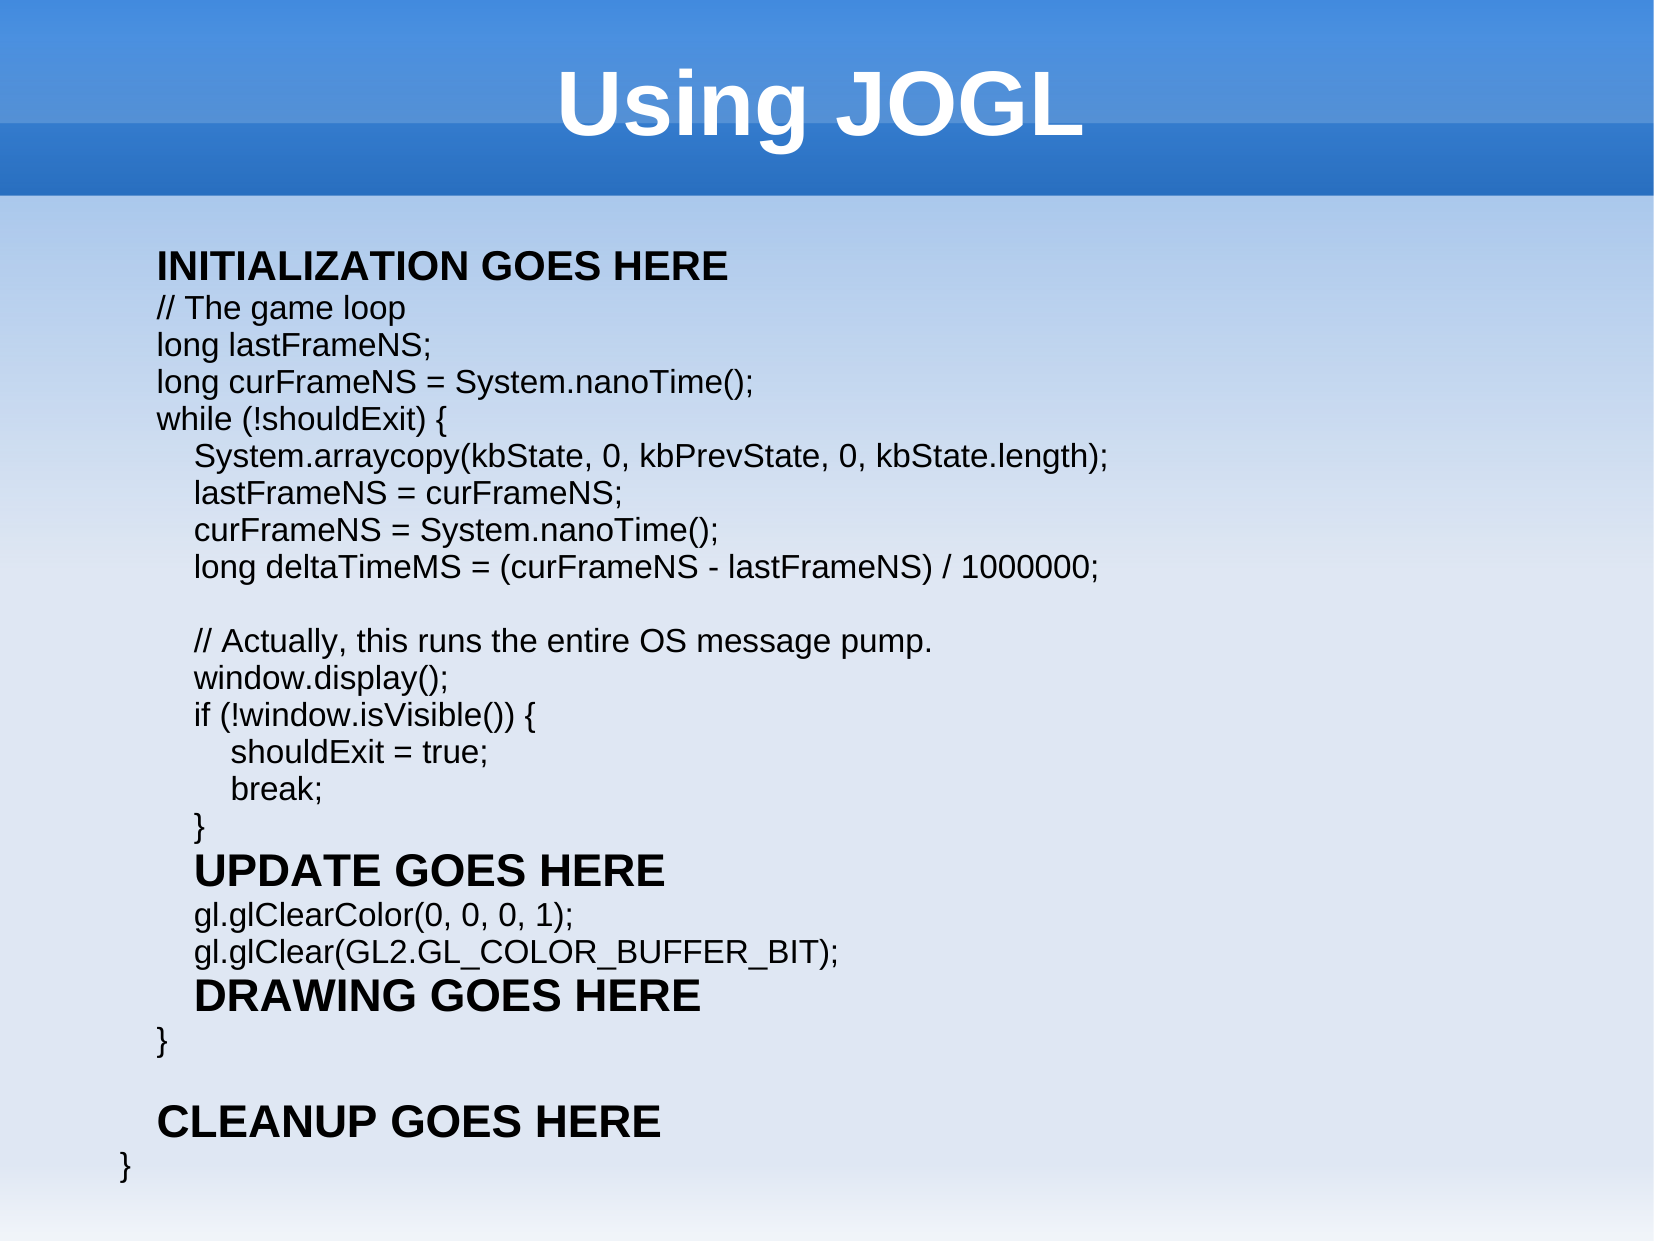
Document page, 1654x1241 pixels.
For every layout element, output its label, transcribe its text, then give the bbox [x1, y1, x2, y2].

title Using JOGL [76, 0, 1565, 208]
list INITIALIZATION GOES HERE // The game loop long lastFrameNS; long curFrameNS = System.nanoTime(); while (!shouldExit) { System.arraycopy(kbState, 0, kbPrevState, 0, kbState.length); lastFrameNS = curFrameNS; curFrameNS = System.nanoTime(); long deltaTimeMS = (curFrameNS - lastFrameNS) / 1000000; // Actually, this runs the entire OS message pump. window.display(); if (!window.isVisible()) { shouldExit = true; break; } UPDATE GOES HERE gl.glClearColor(0, 0, 0, 1); gl.glClear(GL2.GL_COLOR_BUFFER_BIT); DRAWING GOES HERE } CLEANUP GOES HERE } [82, 242, 1571, 1232]
picture [0, 0, 1654, 1241]
